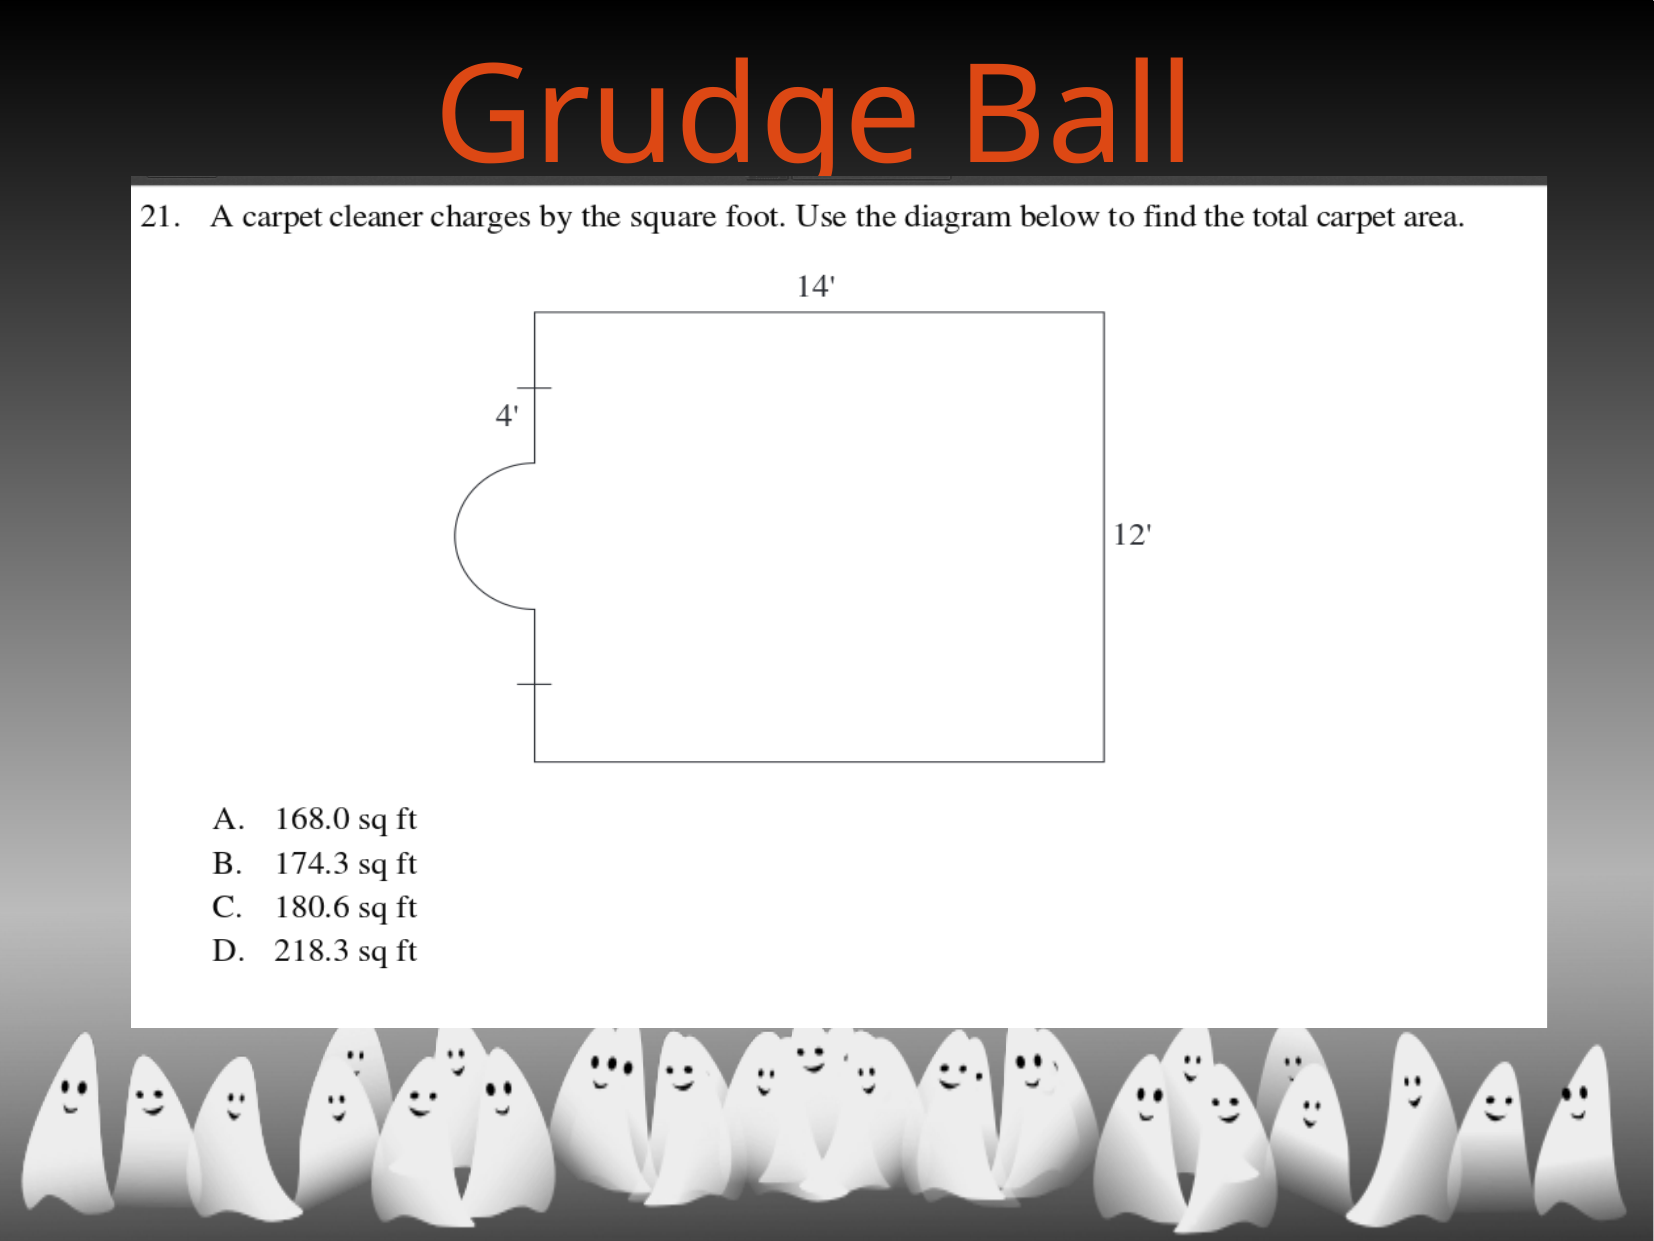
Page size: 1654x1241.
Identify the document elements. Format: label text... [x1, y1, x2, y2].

picture [0, 176, 1654, 1241]
title Grudge Ball [70, 5, 1560, 213]
